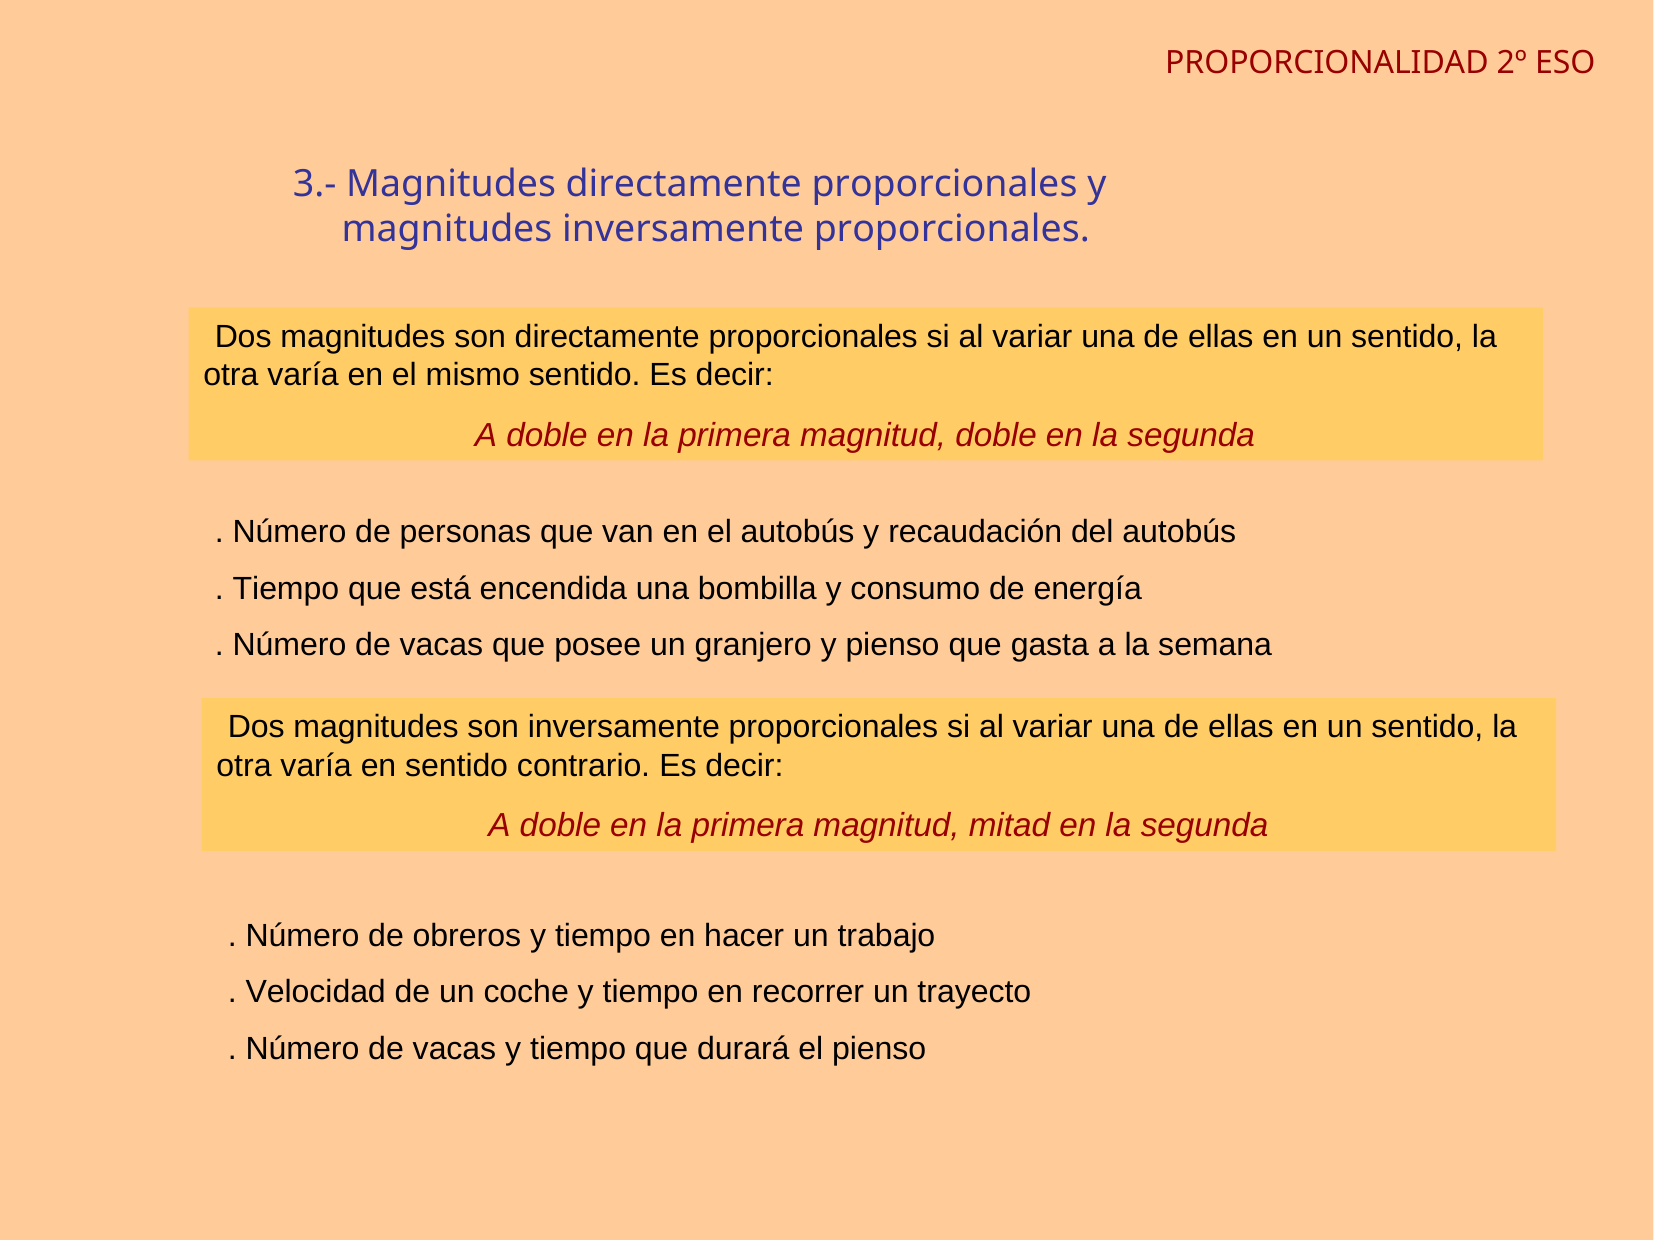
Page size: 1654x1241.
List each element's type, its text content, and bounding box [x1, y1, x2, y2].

text_box 3.- Magnitudes directamente proporcionales y magnitudes inversamente proporcionales. [278, 151, 1132, 257]
text_box Dos magnitudes son directamente proporcionales si al variar una de ellas en un sentido, la otra varía en el mismo sentido. Es decir: A doble en la primera magnitud, doble en la segunda [188, 307, 1543, 461]
text_box . Número de obreros y tiempo en hacer un trabajo . Velocidad de un coche y tiempo en recorrer un trayecto . Número de vacas y tiempo que durará el pienso [201, 906, 1556, 1074]
text_box . Número de personas que van en el autobús y recaudación del autobús . Tiempo que está encendida una bombilla y consumo de energía . Número de vacas que posee un granjero y pienso que gasta a la semana [188, 502, 1543, 671]
text_box PROPORCIONALIDAD 2º ESO [1150, 34, 1611, 89]
text_box Dos magnitudes son inversamente proporcionales si al variar una de ellas en un sentido, la otra varía en sentido contrario. Es decir: A doble en la primera magnitud, mitad en la segunda [201, 698, 1557, 852]
